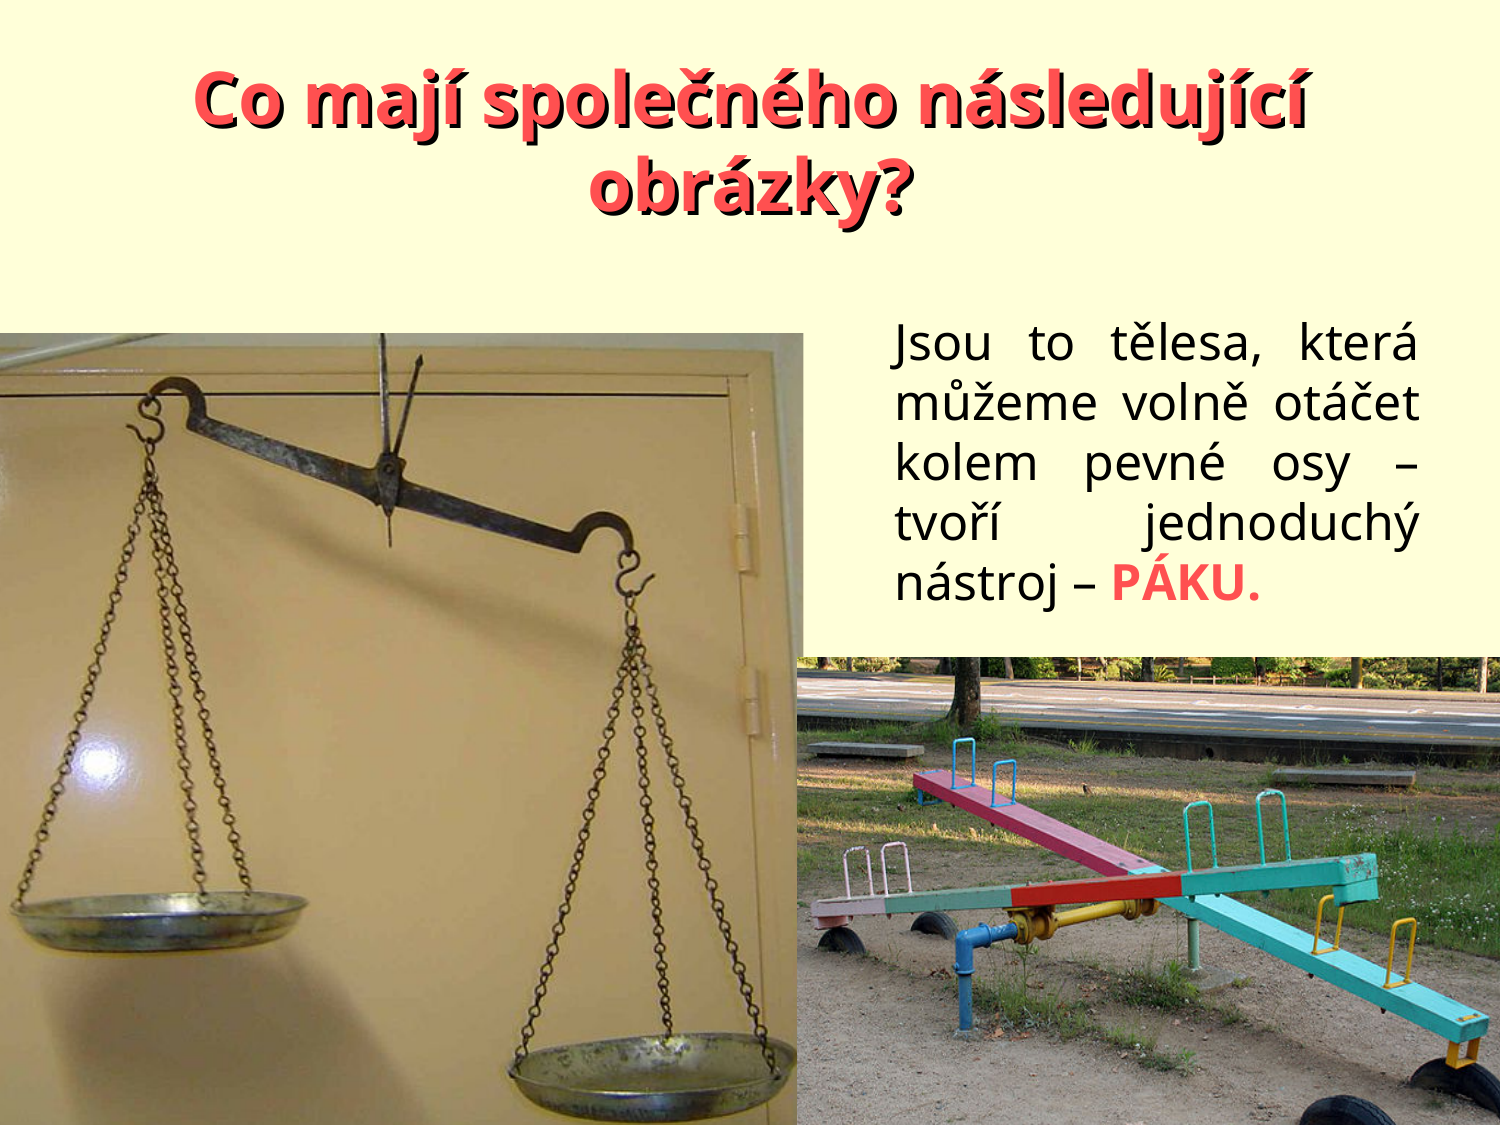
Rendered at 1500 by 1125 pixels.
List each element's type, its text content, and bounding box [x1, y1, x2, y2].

title Co mají společného následující obrázky? [41, 43, 1459, 234]
picture [0, 333, 1500, 1125]
text_box Jsou to tělesa, která můžeme volně otáčet kolem pevné osy – tvoří jednoduchý nástroj – PÁKU. [879, 302, 1436, 619]
